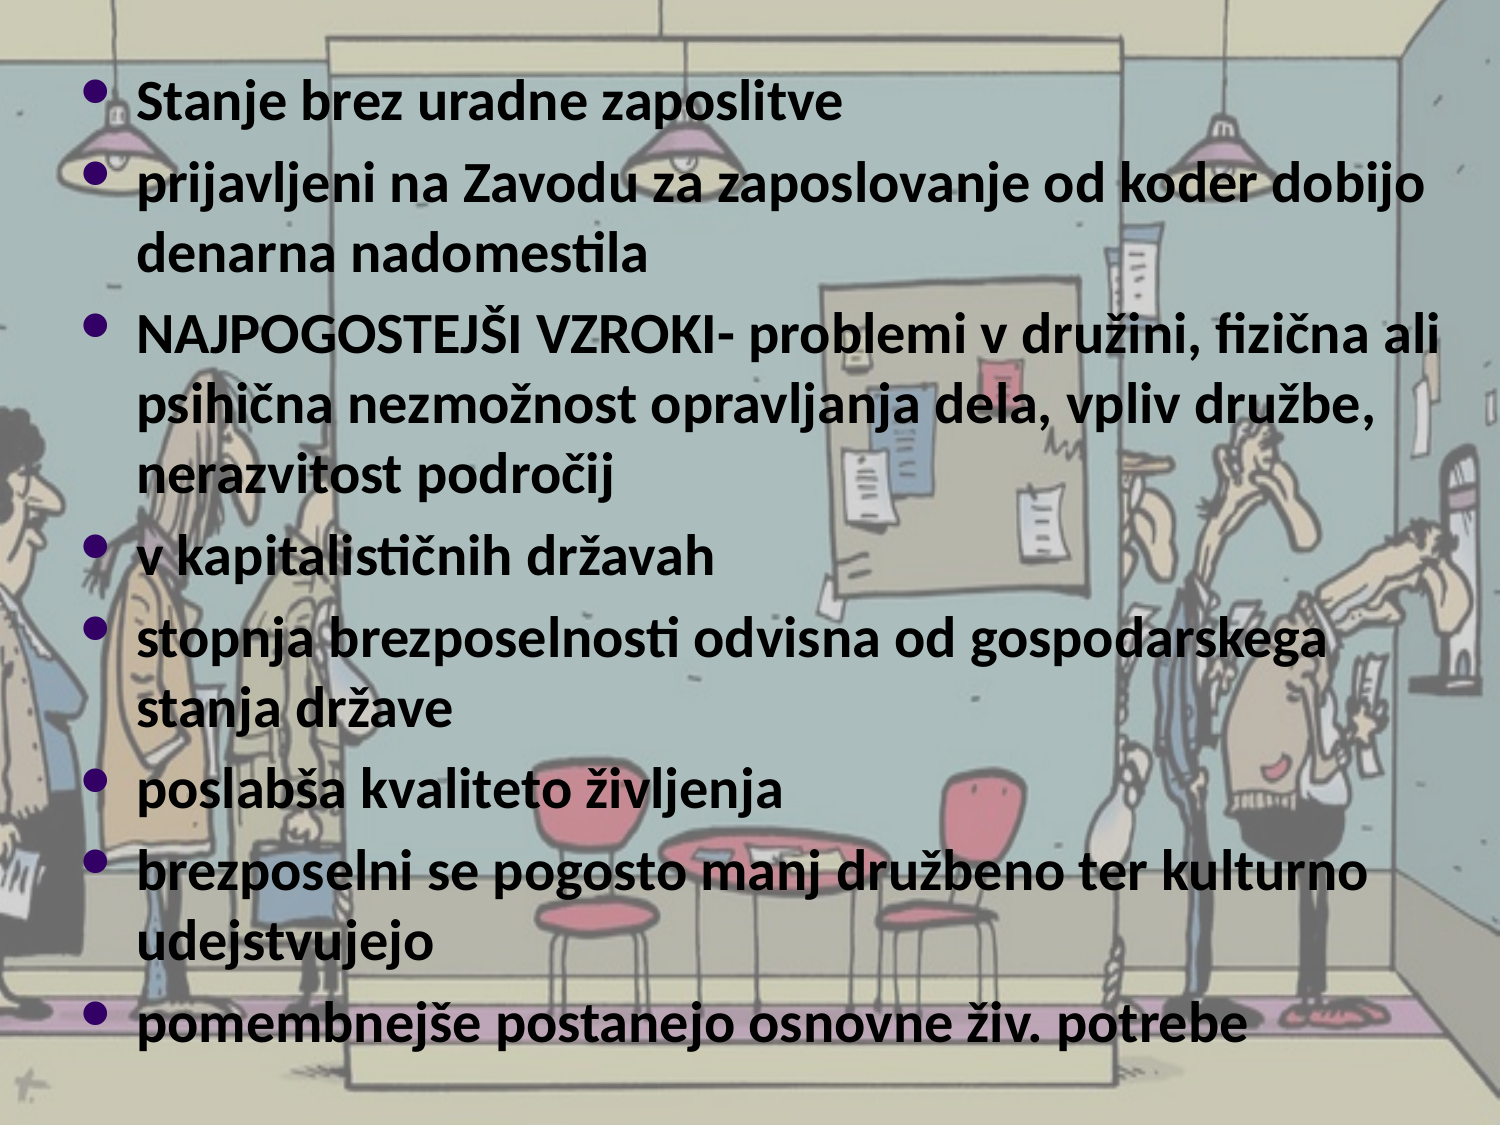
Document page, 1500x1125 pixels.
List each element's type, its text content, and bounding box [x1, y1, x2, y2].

list Stanje brez uradne zaposlitve prijavljeni na Zavodu za zaposlovanje od koder dobijo denarna nadomestila NAJPOGOSTEJŠI VZROKI- problemi v družini, fizična ali psihična nezmožnost opravljanja dela, vpliv družbe, nerazvitost področij v kapitalističnih državah stopnja brezposelnosti odvisna od gospodarskega stanja države poslabša kvaliteto življenja brezposelni se pogosto manj družbeno ter kulturno udejstvujejo pomembnejše postanejo osnovne živ. potrebe [64, 54, 1500, 1012]
picture [333, 1019, 344, 1037]
picture [1199, 1019, 1210, 1037]
picture [0, 0, 1500, 1125]
